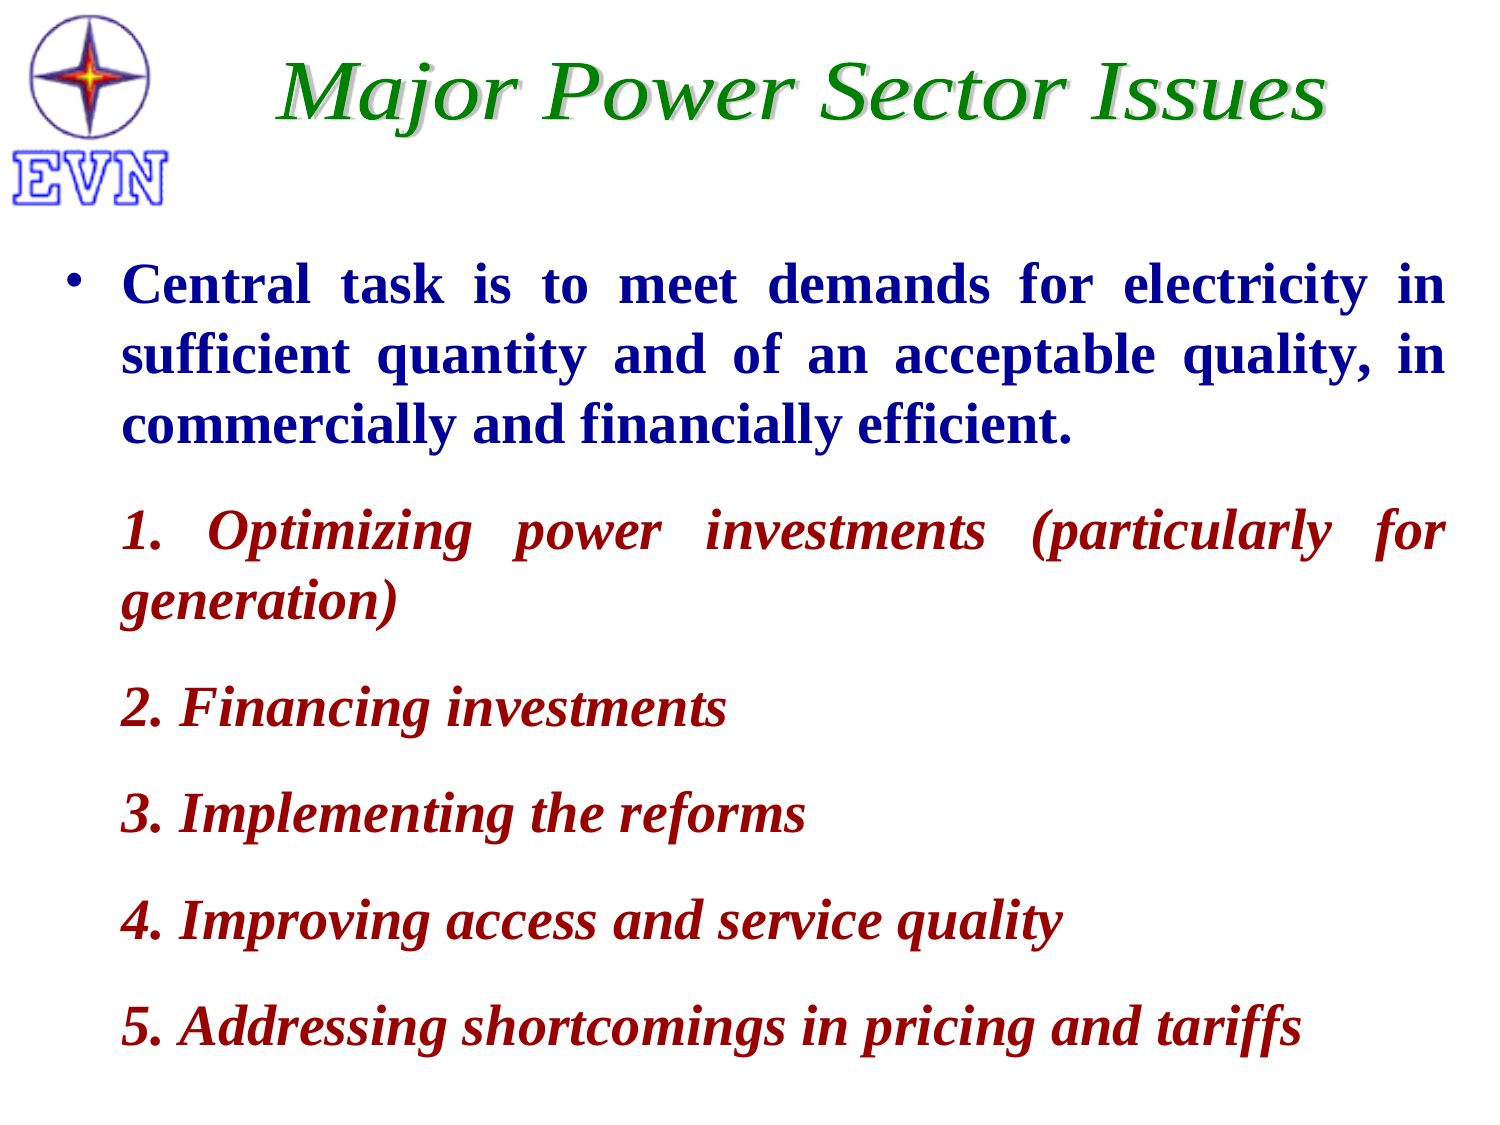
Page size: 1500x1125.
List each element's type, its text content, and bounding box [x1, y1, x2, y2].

text_box Major Power Sector Issues [820, 62, 867, 121]
text_box Major Power Sector Issues [1203, 79, 1244, 121]
text_box Major Power Sector Issues [761, 78, 796, 120]
text_box Major Power Sector Issues [983, 78, 1027, 121]
text_box Major Power Sector Issues [913, 78, 953, 121]
text_box Major Power Sector Issues [957, 70, 983, 121]
text_box Major Power Sector Issues [870, 78, 909, 121]
picture [0, 0, 179, 223]
text_box Major Power Sector Issues [1291, 78, 1325, 121]
text_box Major Power Sector Issues [717, 78, 756, 121]
text_box Major Power Sector Issues [484, 78, 519, 120]
text_box Major Power Sector Issues [434, 78, 478, 121]
text_box Major Power Sector Issues [1032, 78, 1068, 120]
text_box Major Power Sector Issues [1249, 78, 1288, 121]
text_box Central task is to meet demands for electricity in sufficient quantity and of an acceptable quality, in commercially and financially efficient. 1. Optimizing power investments (particularly for generation) 2. Financing investments 3. Implementing the reforms 4. Improving access and service quality 5. Addressing shortcomings in pricing and tariffs [50, 237, 1463, 1065]
text_box Major Power Sector Issues [1162, 78, 1196, 121]
text_box Major Power Sector Issues [274, 63, 362, 120]
text_box Major Power Sector Issues [652, 79, 714, 121]
text_box Major Power Sector Issues [1124, 78, 1158, 121]
text_box Major Power Sector Issues [1090, 63, 1127, 120]
text_box Major Power Sector Issues [359, 78, 402, 121]
text_box Major Power Sector Issues [394, 79, 427, 138]
text_box Major Power Sector Issues [541, 63, 599, 120]
text_box Major Power Sector Issues [604, 78, 648, 121]
